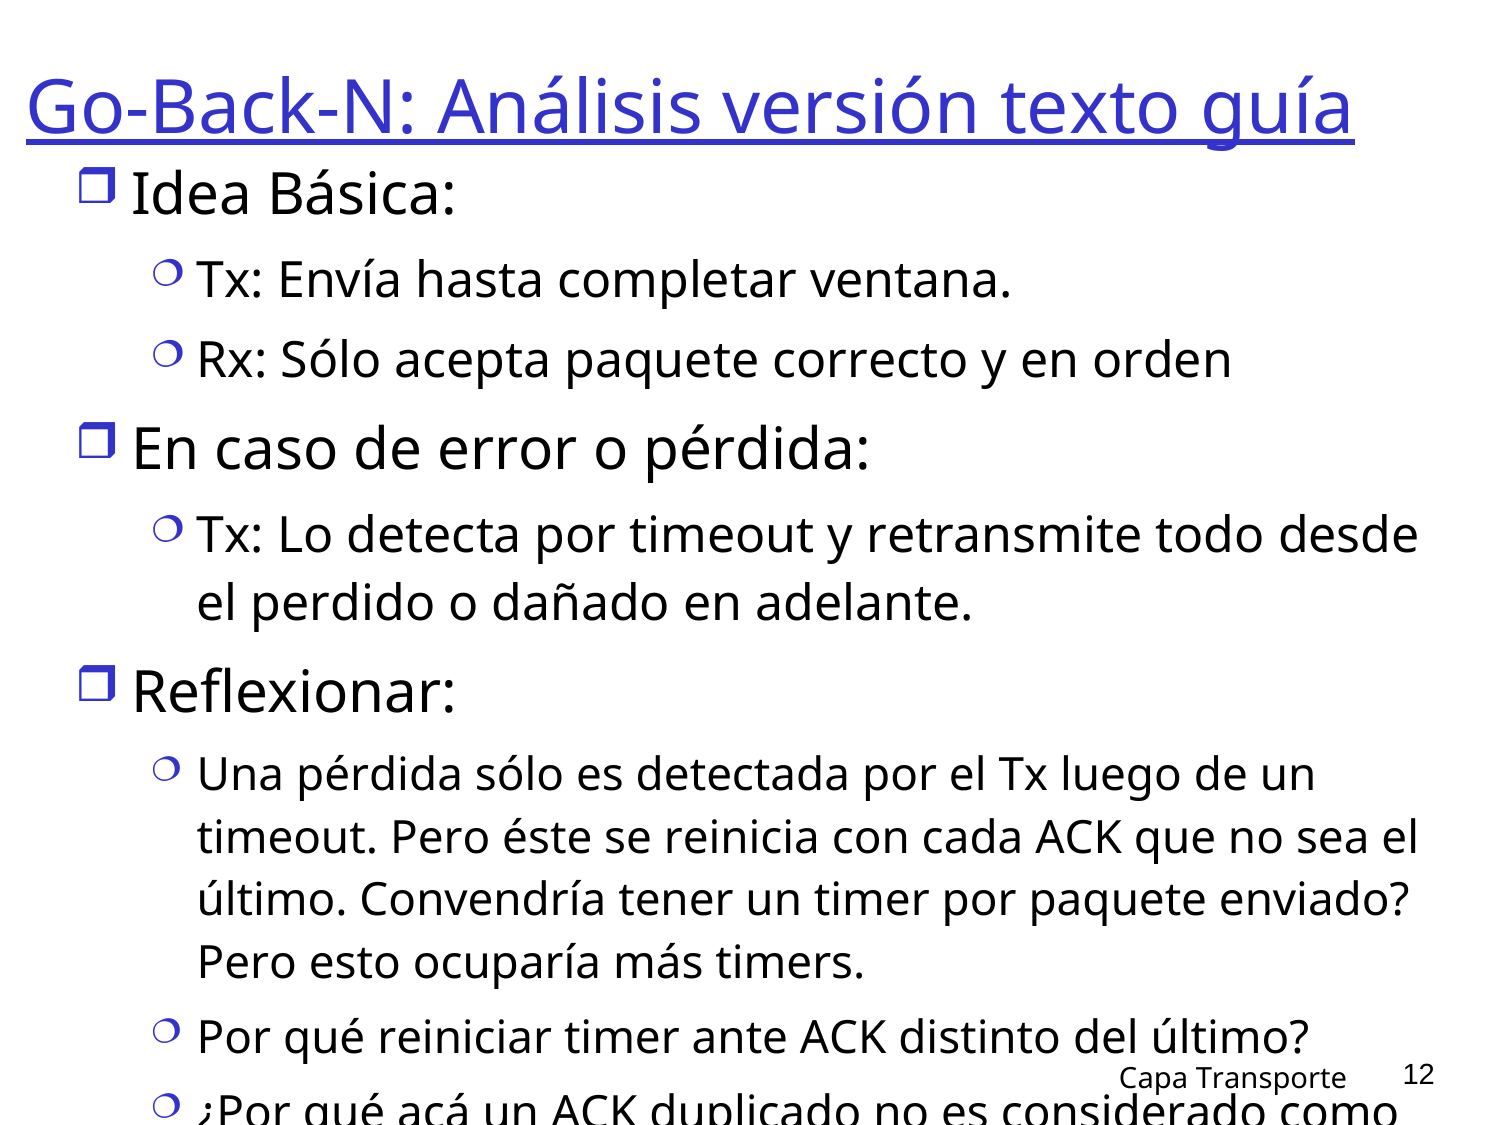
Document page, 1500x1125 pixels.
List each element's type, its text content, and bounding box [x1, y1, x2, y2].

title Go-Back-N: Análisis versión texto guía [25, 40, 1489, 168]
list Idea Básica: Tx: Envía hasta completar ventana. Rx: Sólo acepta paquete correcto y en orden En caso de error o pérdida: Tx: Lo detecta por timeout y retransmite todo desde el perdido o dañado en adelante. Reflexionar: Una pérdida sólo es detectada por el Tx luego de un timeout. Pero éste se reinicia con cada ACK que no sea el último. Convendría tener un timer por paquete enviado? Pero esto ocuparía más timers. Por qué reiniciar timer ante ACK distinto del último? ¿Por qué acá un ACK duplicado no es considerado como paquete perdido? [75, 152, 1426, 1069]
